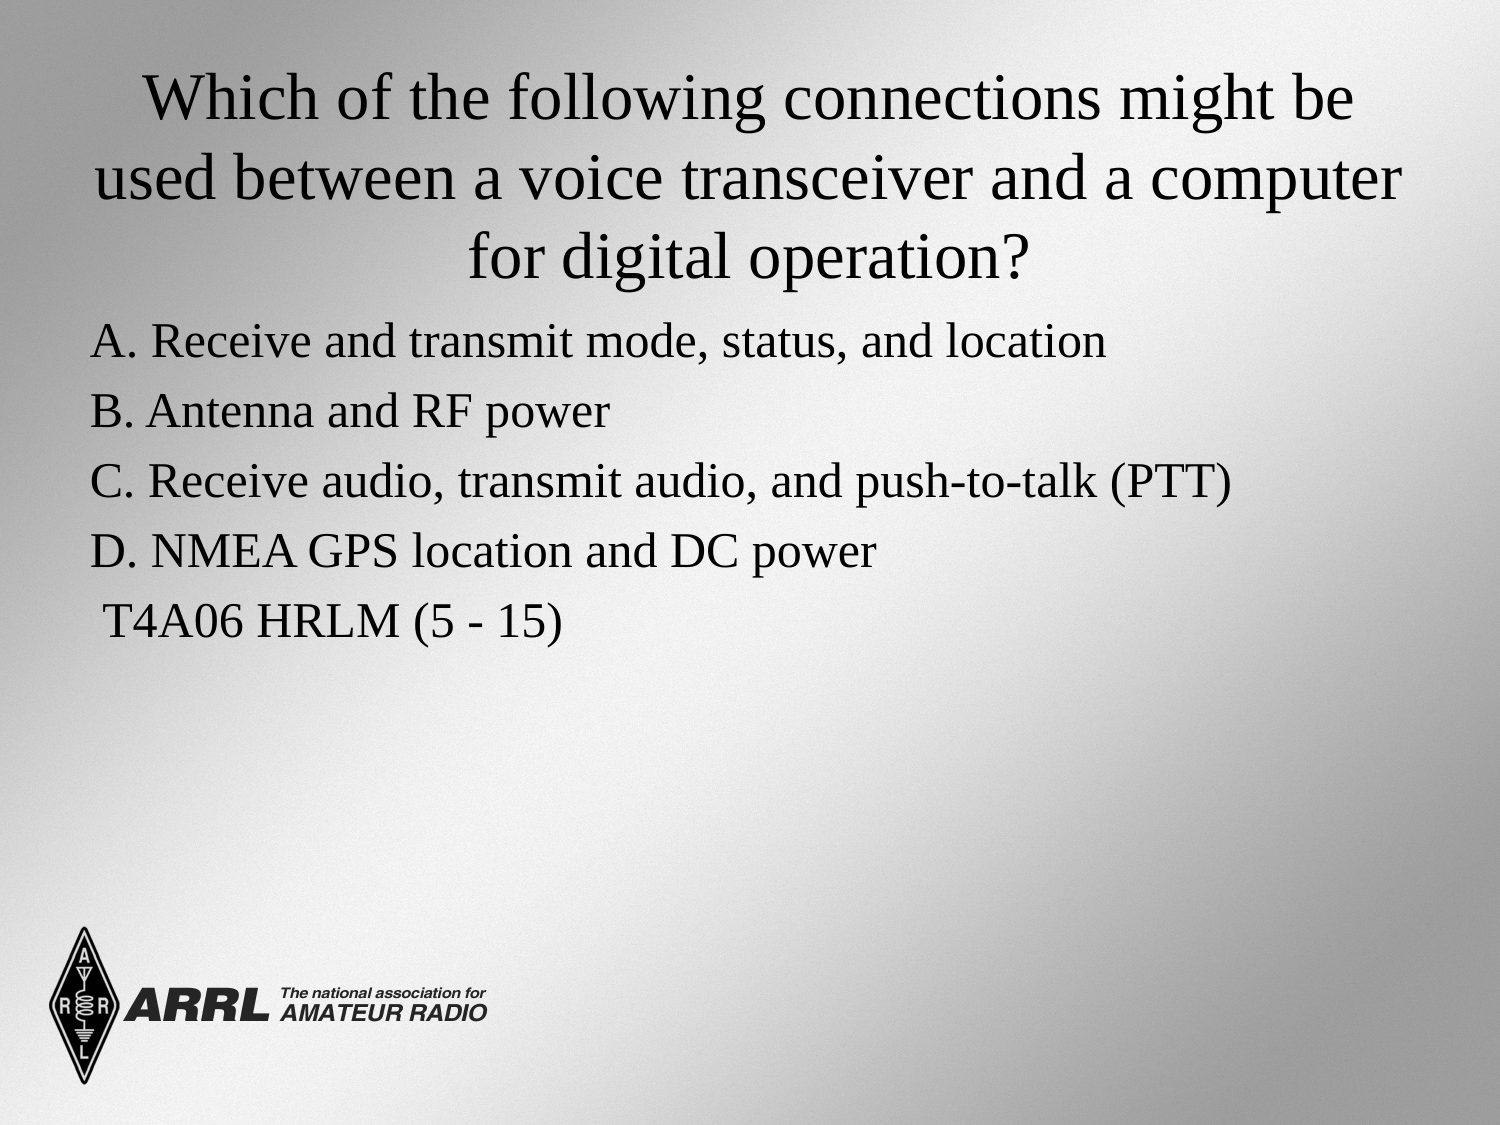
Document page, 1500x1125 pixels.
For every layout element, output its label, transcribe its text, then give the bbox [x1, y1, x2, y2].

picture [0, 0, 1500, 1125]
title Which of the following connections might be used between a voice transceiver and a computer for digital operation? [75, 45, 1425, 233]
list A. Receive and transmit mode, status, and location B. Antenna and RF power C. Receive audio, transmit audio, and push-to-talk (PTT) D. NMEA GPS location and DC power T4A06 HRLM (5 - 15) [75, 299, 1425, 1005]
